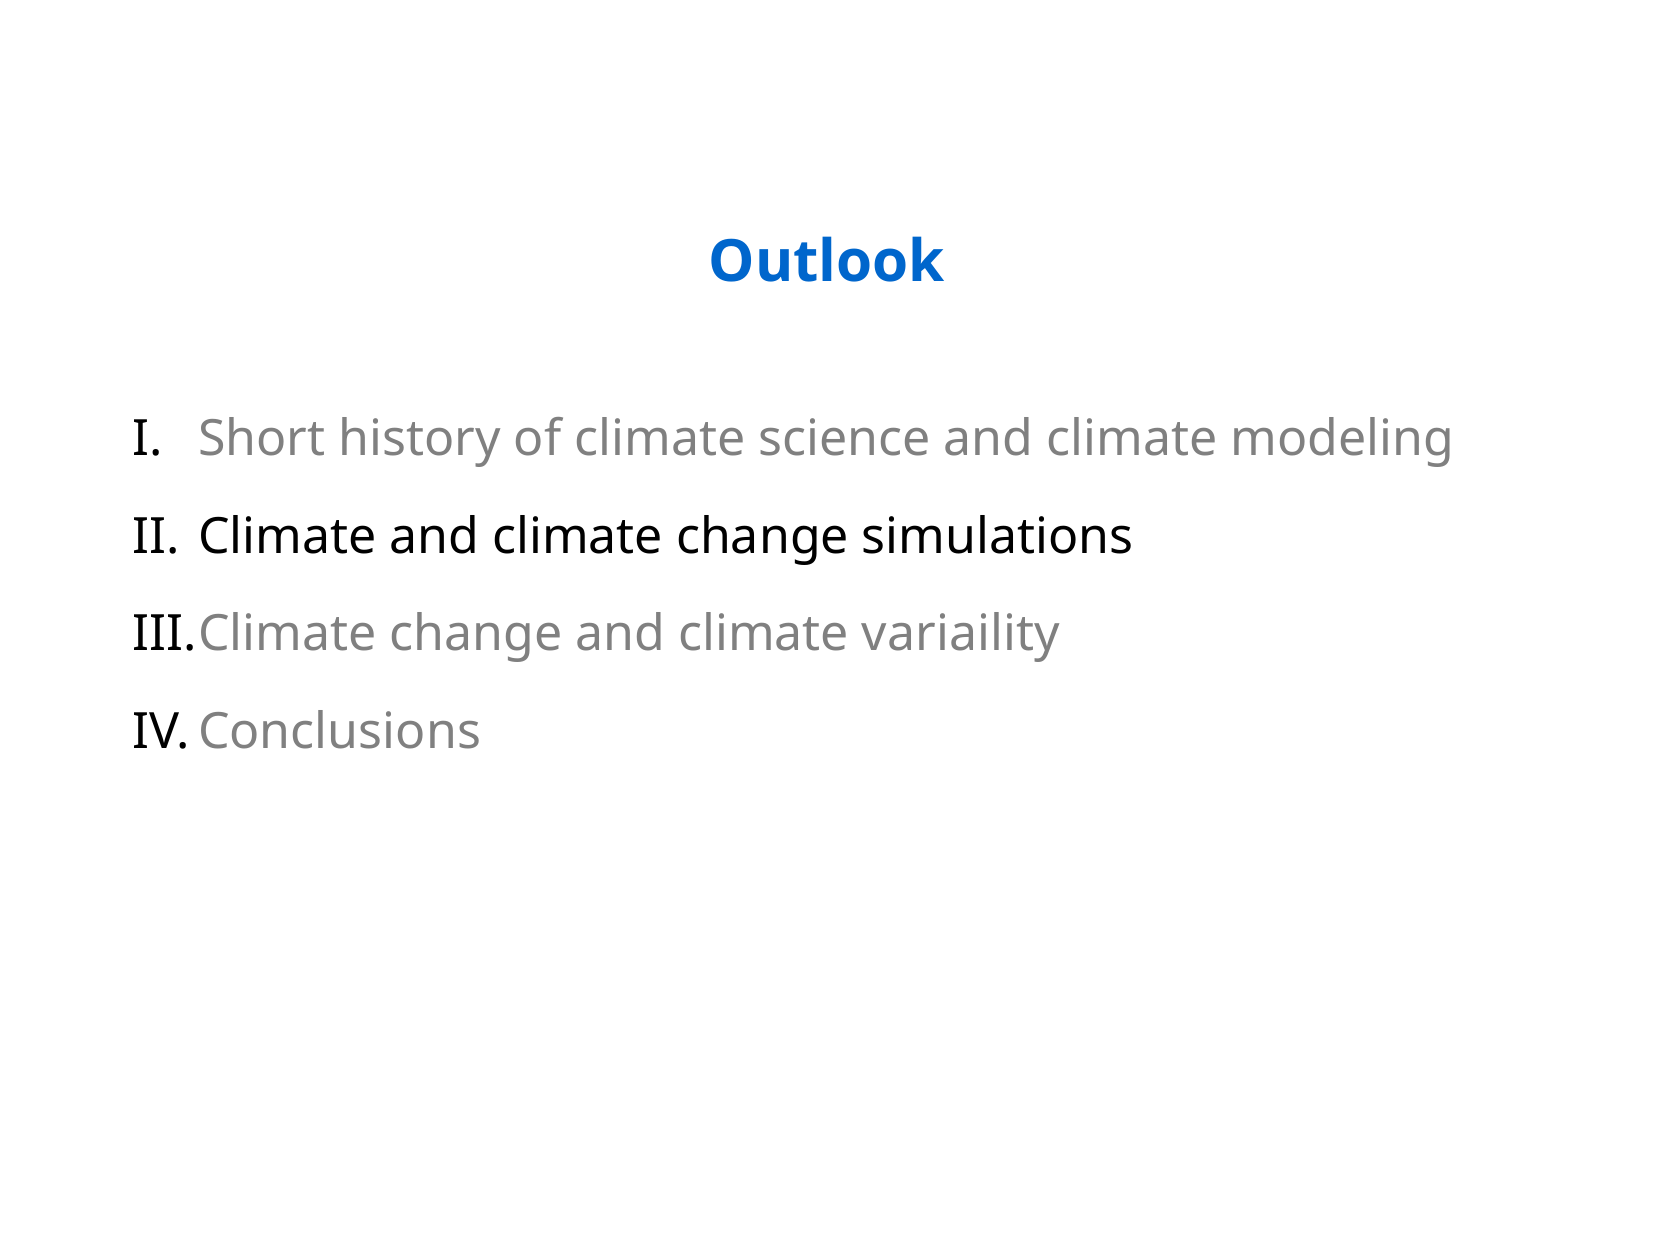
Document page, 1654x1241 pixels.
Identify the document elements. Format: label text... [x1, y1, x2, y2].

text_box Outlook [58, 219, 1595, 389]
text_box Short history of climate science and climate modeling Climate and climate change simulations Climate change and climate variaility Conclusions [117, 398, 1556, 977]
